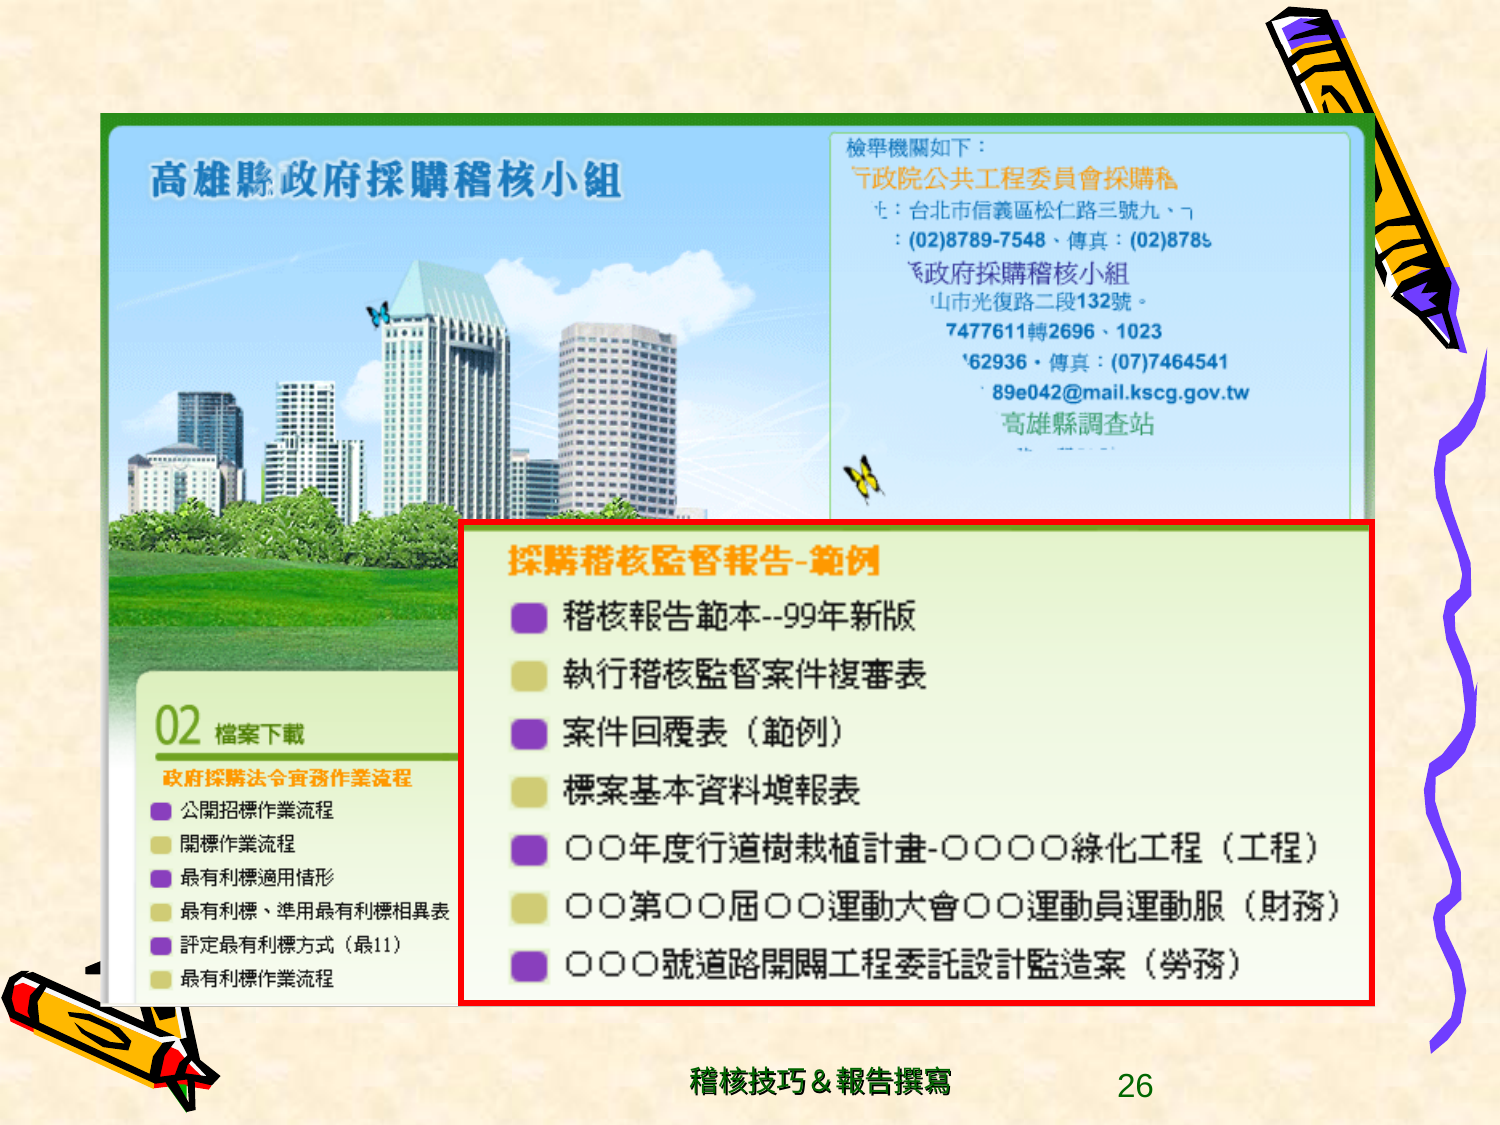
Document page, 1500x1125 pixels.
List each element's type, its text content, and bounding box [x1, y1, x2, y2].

text_box [1102, 1056, 1415, 1101]
text_box 稽核技巧＆報告撰寫 [583, 1055, 1059, 1100]
picture [100, 113, 1376, 1007]
